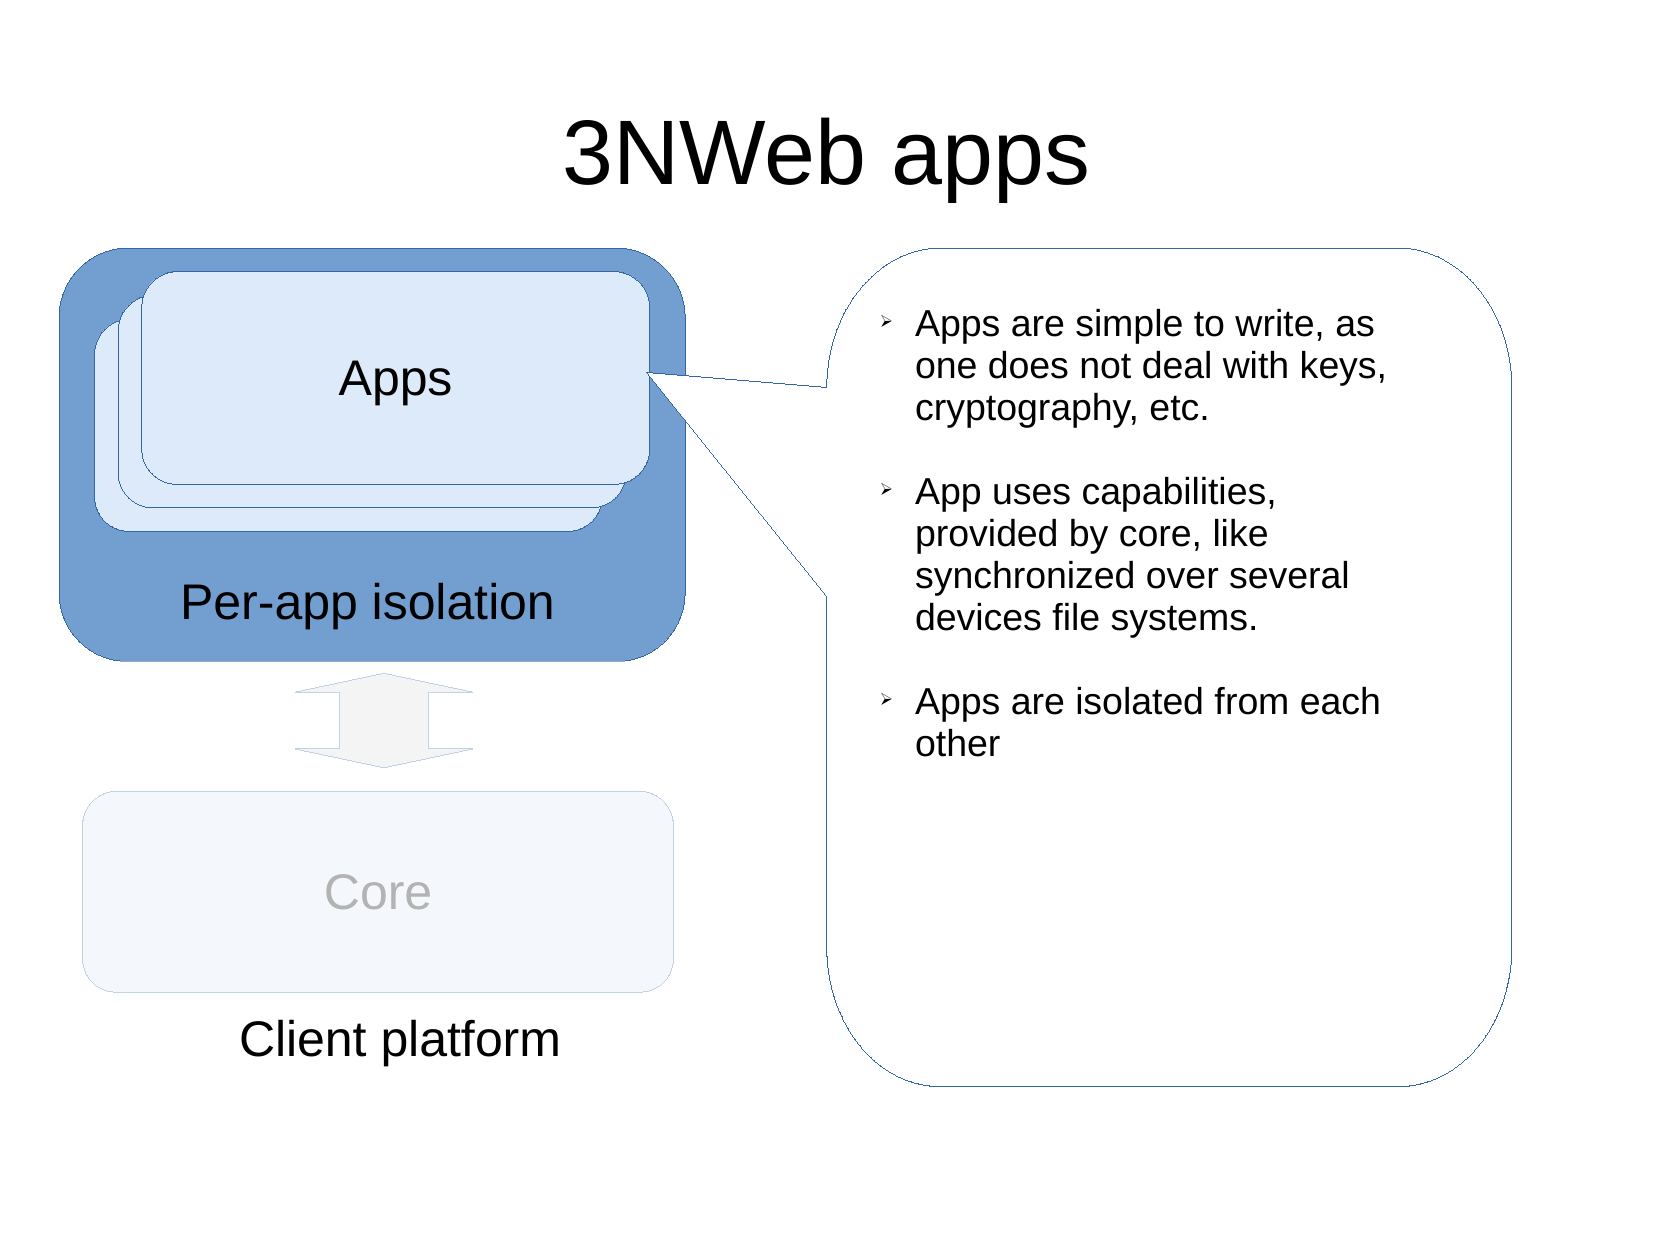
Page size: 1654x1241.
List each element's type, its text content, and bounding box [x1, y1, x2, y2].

text_box Apps [94, 320, 601, 532]
text_box Apps [141, 271, 650, 485]
text_box [47, 248, 1512, 1087]
text_box Client platform [224, 1004, 579, 1076]
text_box Per-app isolation [165, 566, 591, 650]
title 3NWeb apps [82, 49, 1571, 257]
text_box Apps are simple to write, as one does not deal with keys, cryptography, etc. App uses capabilities, provided by core, like synchronized over several devices file systems. Apps are isolated from each other [864, 295, 1432, 1042]
text_box Apps [118, 296, 625, 508]
